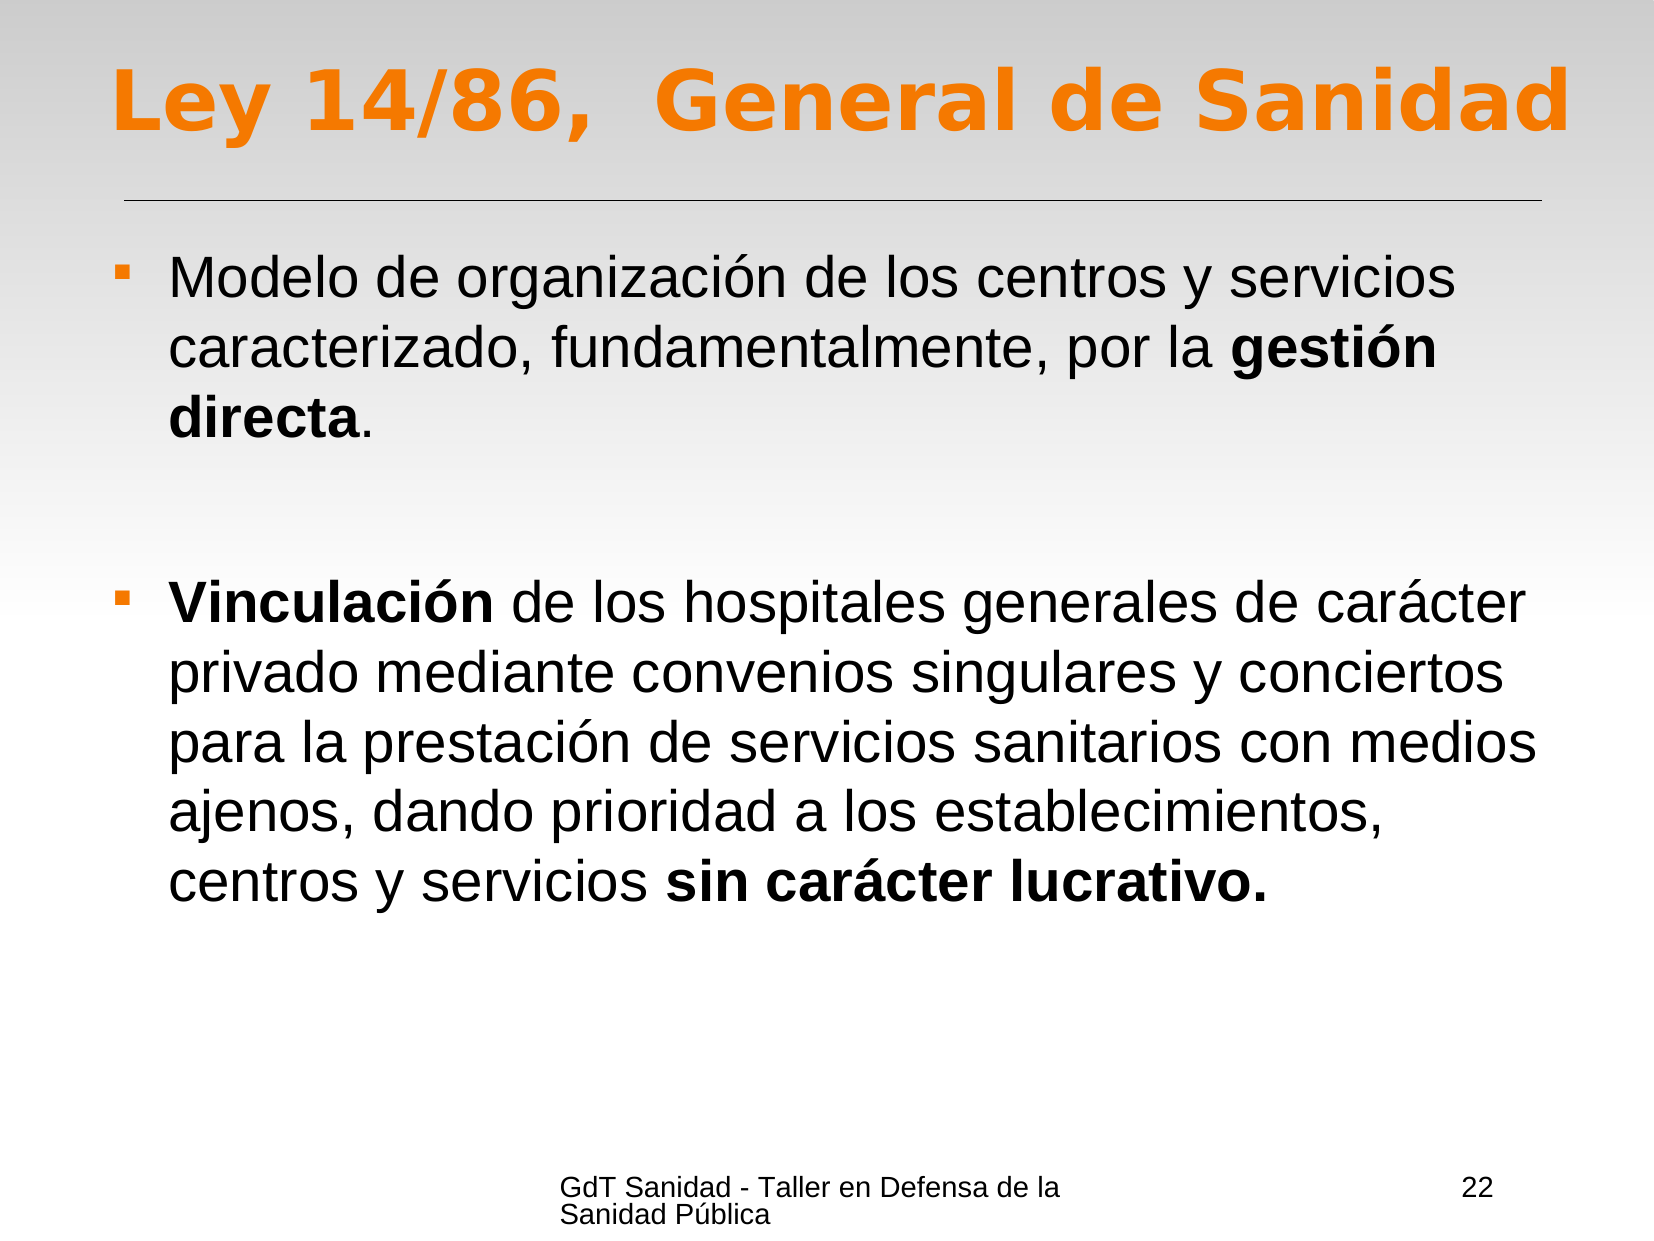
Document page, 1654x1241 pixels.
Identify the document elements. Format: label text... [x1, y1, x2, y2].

title Ley 14/86, General de Sanidad [59, 25, 1625, 178]
list Modelo de organización de los centros y servicios caracterizado, fundamentalmente, por la gestión directa. Vinculación de los hospitales generales de carácter privado mediante convenios singulares y conciertos para la prestación de servicios sanitarios con medios ajenos, dando prioridad a los establecimientos, centros y servicios sin carácter lucrativo. [82, 231, 1571, 1050]
